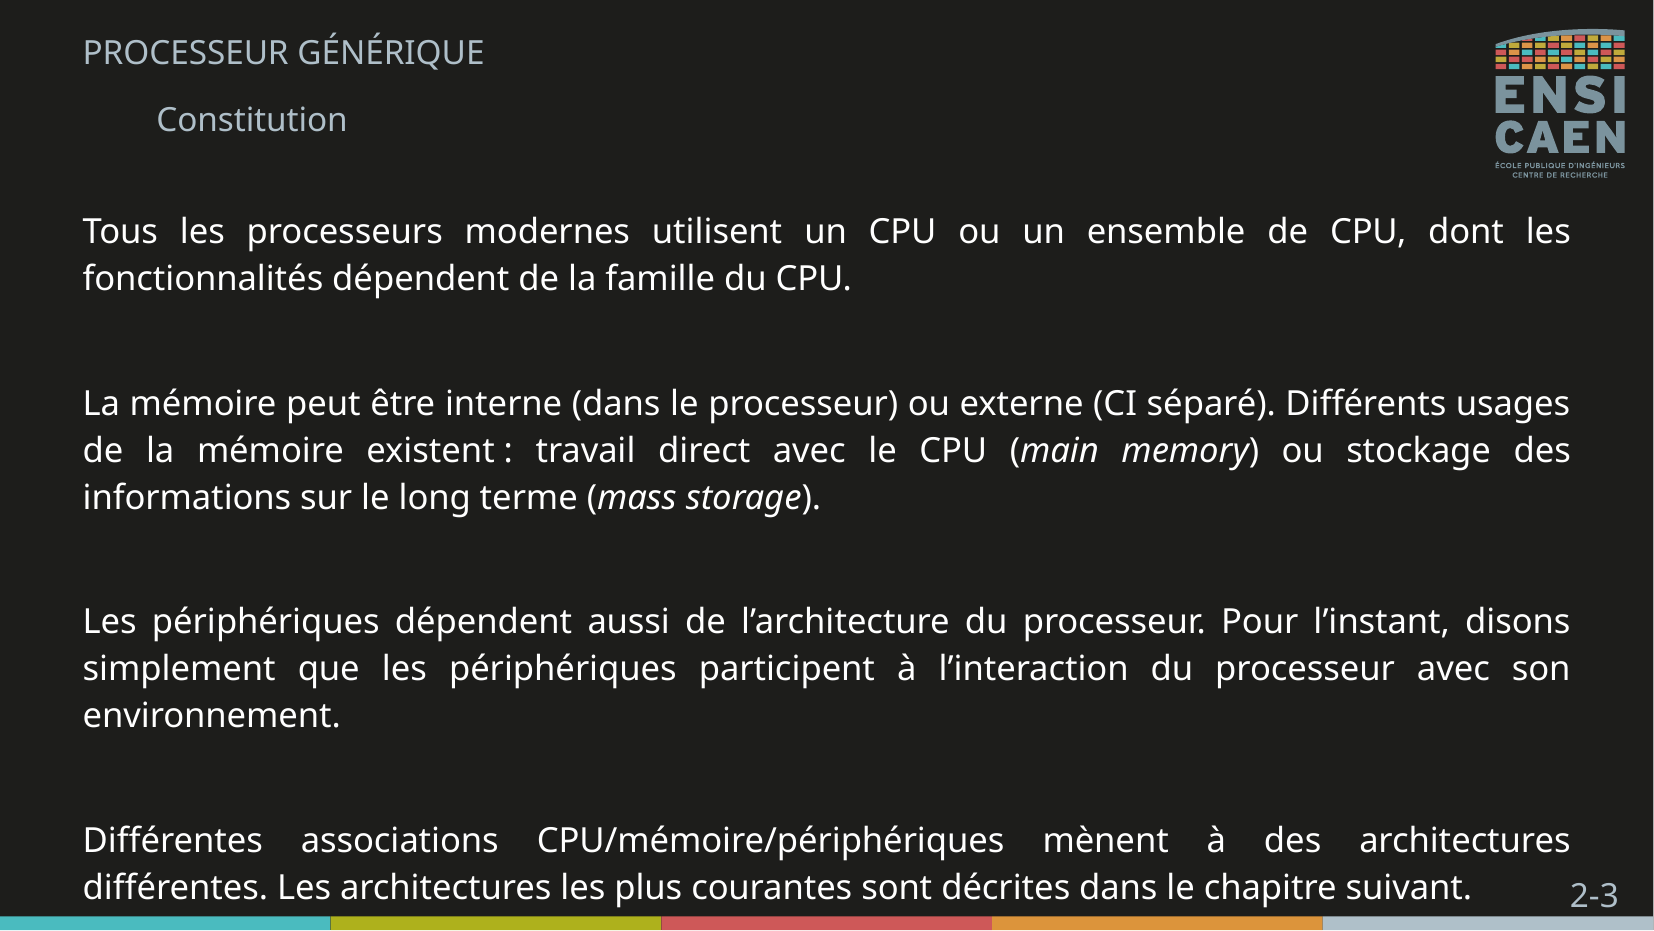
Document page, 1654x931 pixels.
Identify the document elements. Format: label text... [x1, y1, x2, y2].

list Tous les processeurs modernes utilisent un CPU ou un ensemble de CPU, dont les fonctionnalités dépendent de la famille du CPU. La mémoire peut être interne (dans le processeur) ou externe (CI séparé). Différents usages de la mémoire existent : travail direct avec le CPU (main memory) ou stockage des informations sur le long terme (mass storage). Les périphériques dépendent aussi de l’architecture du processeur. Pour l’instant, disons simplement que les périphériques participent à l’interaction du processeur avec son environnement. Différentes associations CPU/mémoire/périphériques mènent à des architectures différentes. Les architectures les plus courantes sont décrites dans le chapitre suivant. [82, 206, 1571, 916]
title PROCESSEUR GÉNÉRIQUE Constitution [82, 0, 1467, 148]
